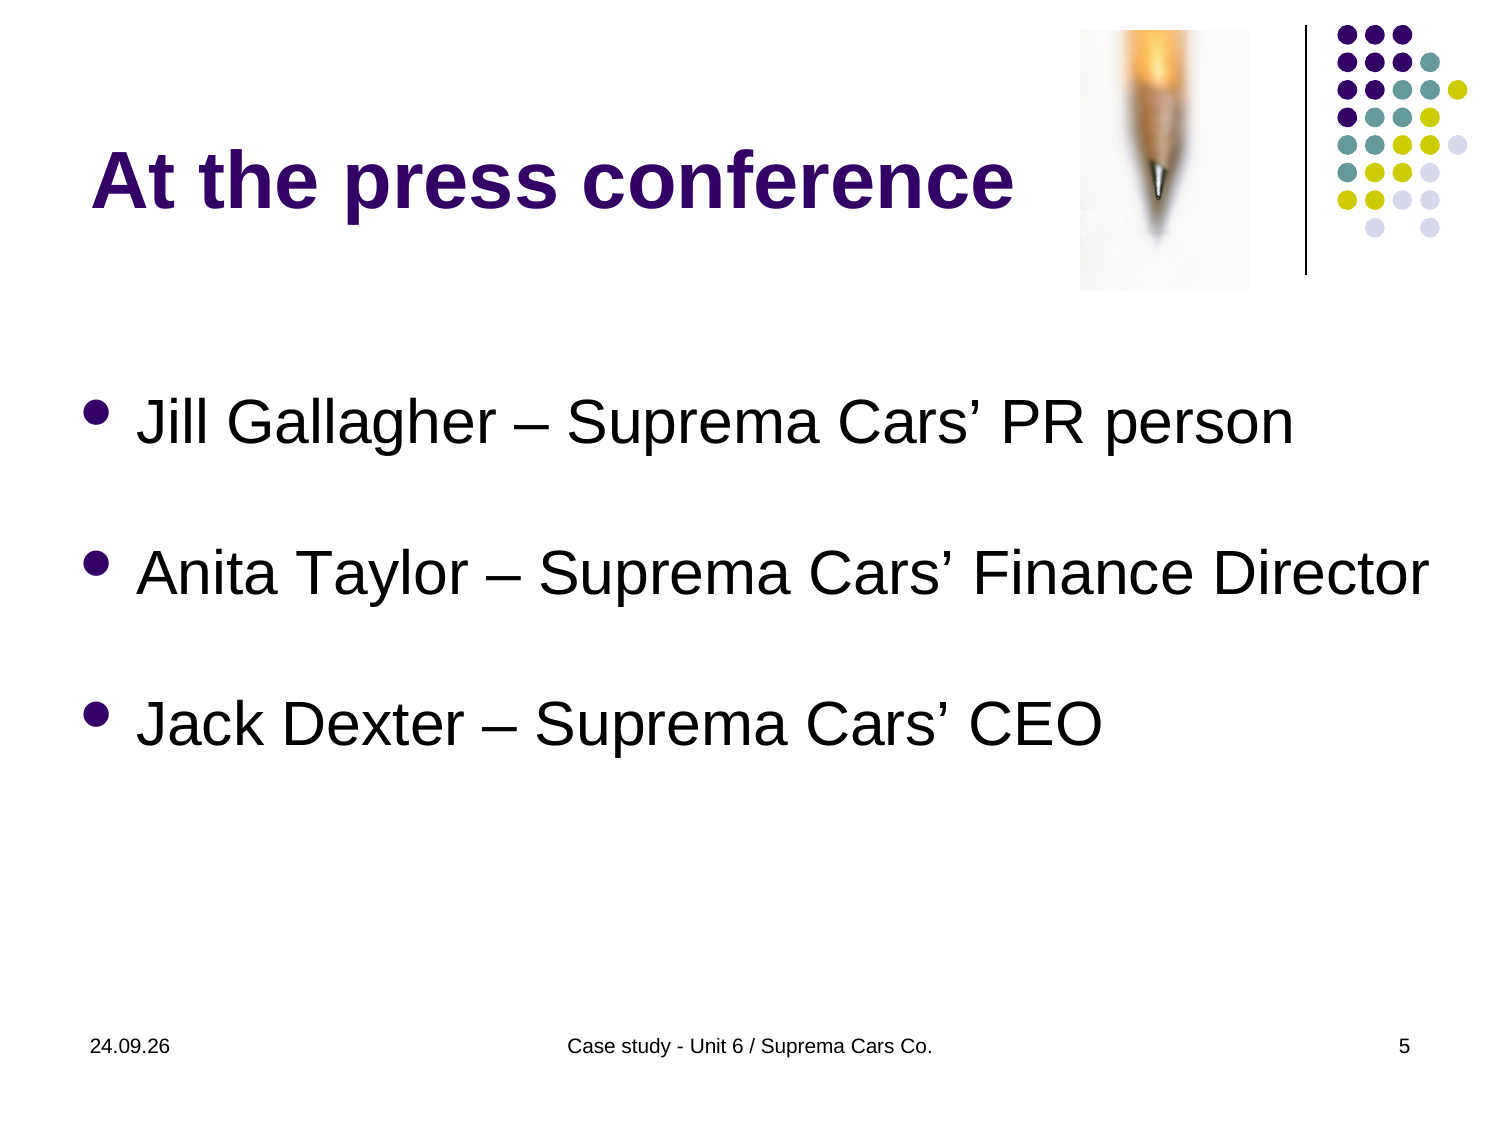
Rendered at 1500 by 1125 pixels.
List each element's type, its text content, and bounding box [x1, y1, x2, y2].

text_box <number> [1074, 1025, 1426, 1101]
text_box 05.11.14 [74, 1025, 426, 1101]
picture [1080, 30, 1250, 291]
title At the press conference [74, 20, 1313, 233]
text_box Case study - Unit 6 / Suprema Cars Co. [512, 1025, 988, 1101]
list Jill Gallagher – Suprema Cars’ PR person Anita Taylor – Suprema Cars’ Finance Director Jack Dexter – Suprema Cars’ CEO [64, 373, 1448, 823]
